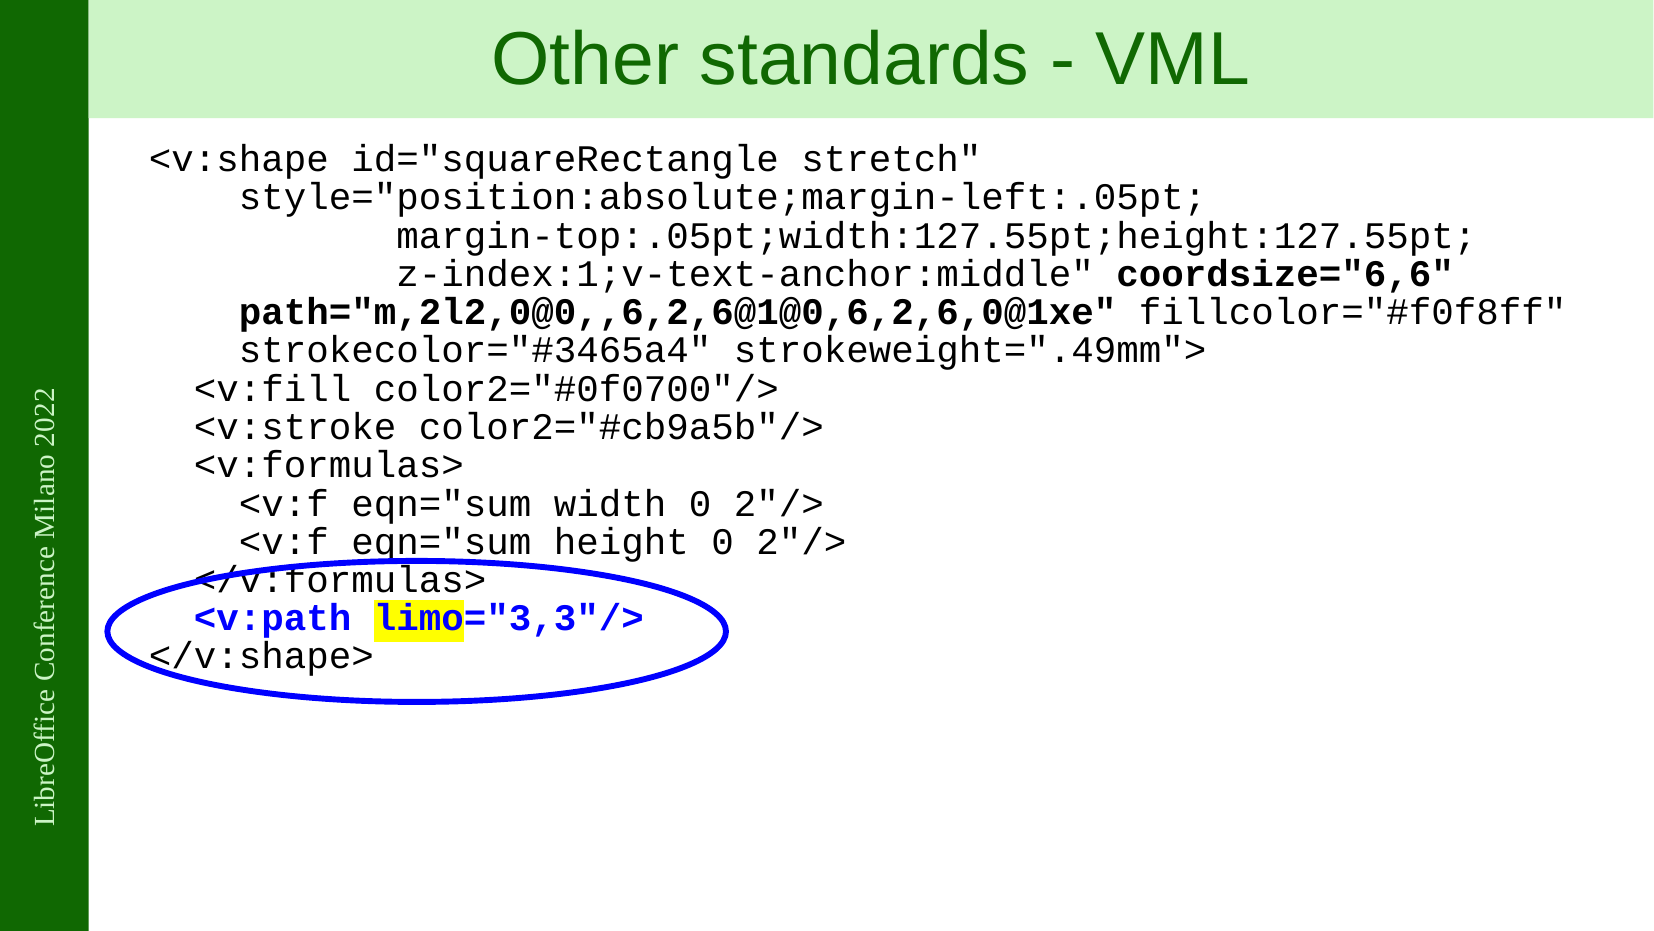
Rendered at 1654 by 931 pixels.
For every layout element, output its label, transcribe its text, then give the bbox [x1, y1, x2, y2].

text_box <v:shape id="squareRectangle stretch" style="position:absolute;margin-left:.05pt; margin-top:.05pt;width:127.55pt;height:127.55pt; z-index:1;v-text-anchor:middle" coordsize="6,6" path="m,2l2,0@0,,6,2,6@1@0,6,2,6,0@1xe" fillcolor="#f0f8ff" strokecolor="#3465a4" strokeweight=".49mm"> <v:fill color2="#0f0700"/> <v:stroke color2="#cb9a5b"/> <v:formulas> <v:f eqn="sum width 0 2"/> <v:f eqn="sum height 0 2"/> </v:formulas> <v:path limo="3,3"/> </v:shape> [149, 140, 1592, 700]
title Other standards - VML [88, 0, 1654, 119]
text_box <v:shape id="squareRectangle stretch" style="position:absolute;margin-left:.05pt; margin-top:.05pt;width:127.55pt;height:127.55pt; z-index:1;v-text-anchor:middle" coordsize="6,6" path="m,2l2,0@0,,6,2,6@1@0,6,2,6,0@1xe" fillcolor="#f0f8ff" strokecolor="#3465a4" strokeweight=".49mm"> <v:fill color2="#0f0700"/> <v:stroke color2="#cb9a5b"/> <v:formulas> <v:f eqn="sum width 0 2"/> <v:f eqn="sum height 0 2"/> </v:formulas> <v:path limo="3,3"/> </v:shape> [149, 564, 722, 698]
